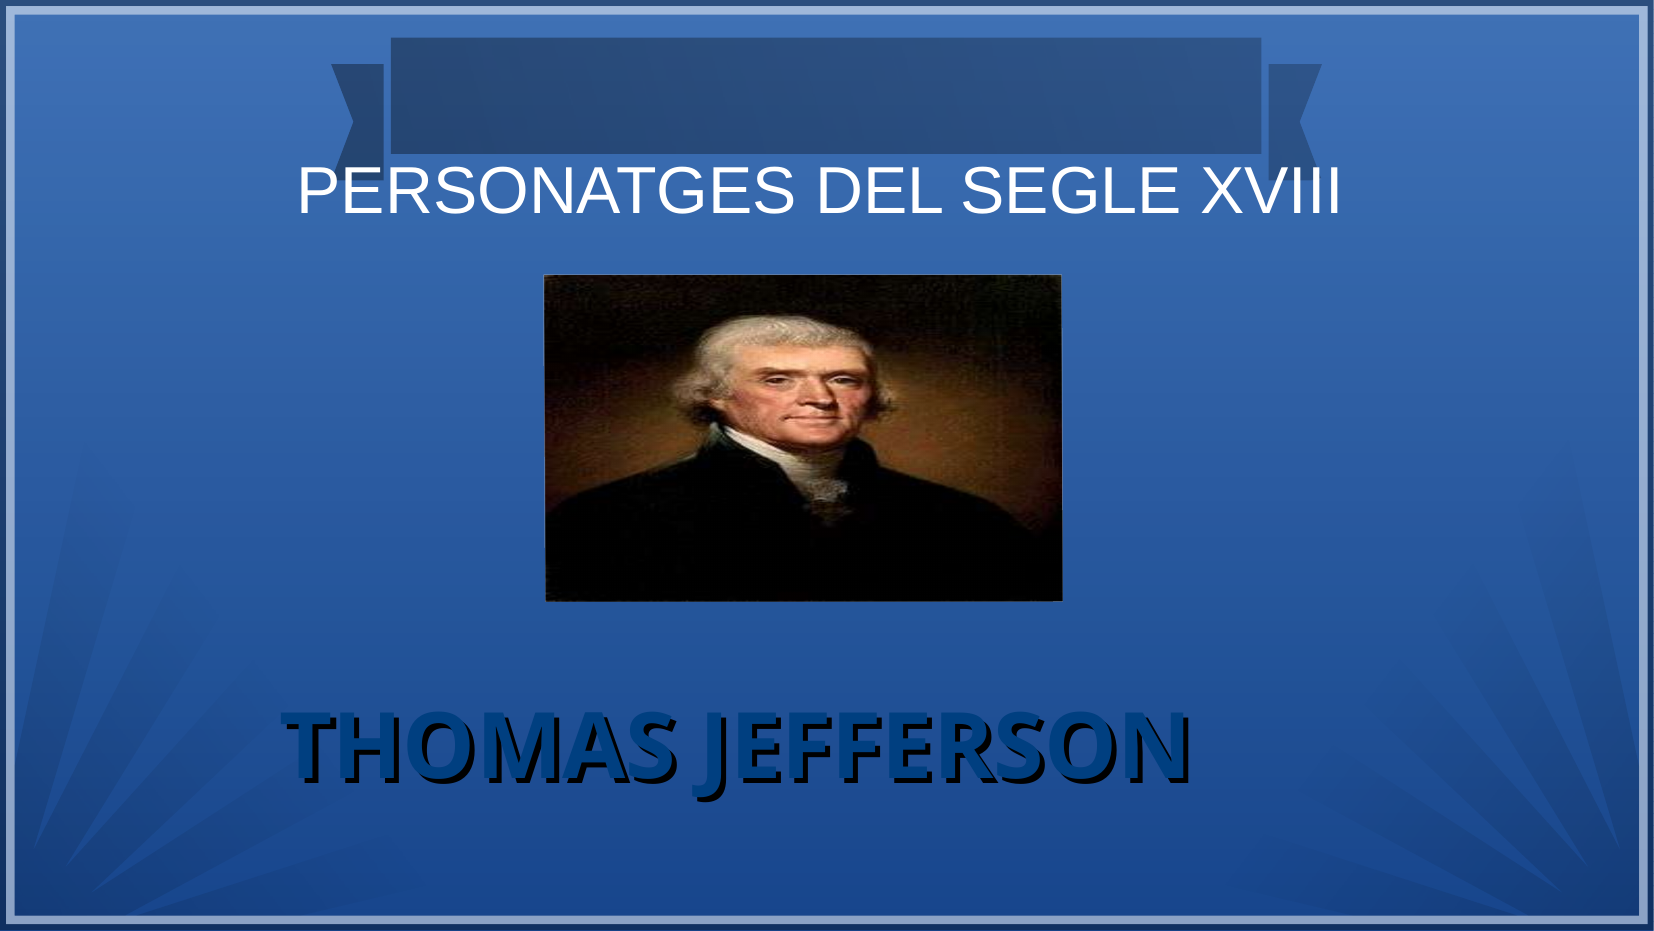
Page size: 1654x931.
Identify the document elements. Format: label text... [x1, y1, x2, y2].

text_box [177, 841, 981, 931]
picture [543, 274, 1063, 602]
subtitle PERSONATGES DEL SEGLE XVIII [165, 79, 1477, 302]
text_box THOMAS JEFFERSON [118, 673, 1434, 815]
